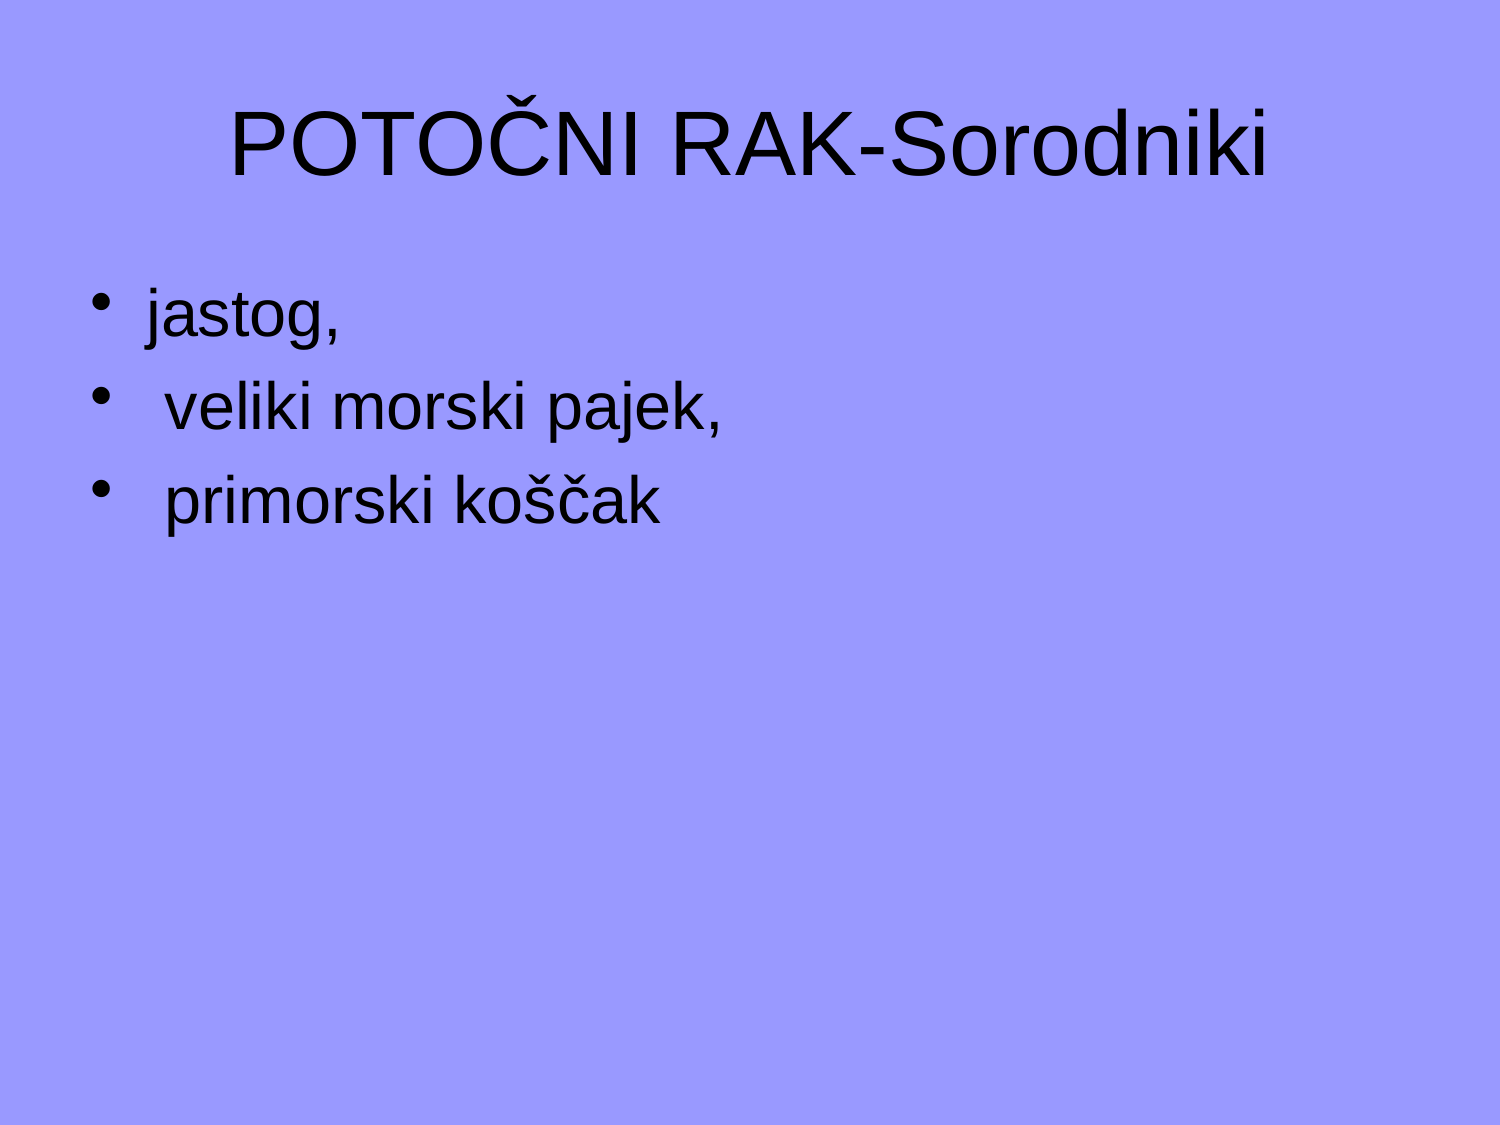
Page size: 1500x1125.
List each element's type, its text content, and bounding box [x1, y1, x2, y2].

list jastog, veliki morski pajek, primorski koščak [75, 262, 1425, 1005]
title POTOČNI RAK-Sorodniki [75, 45, 1425, 233]
